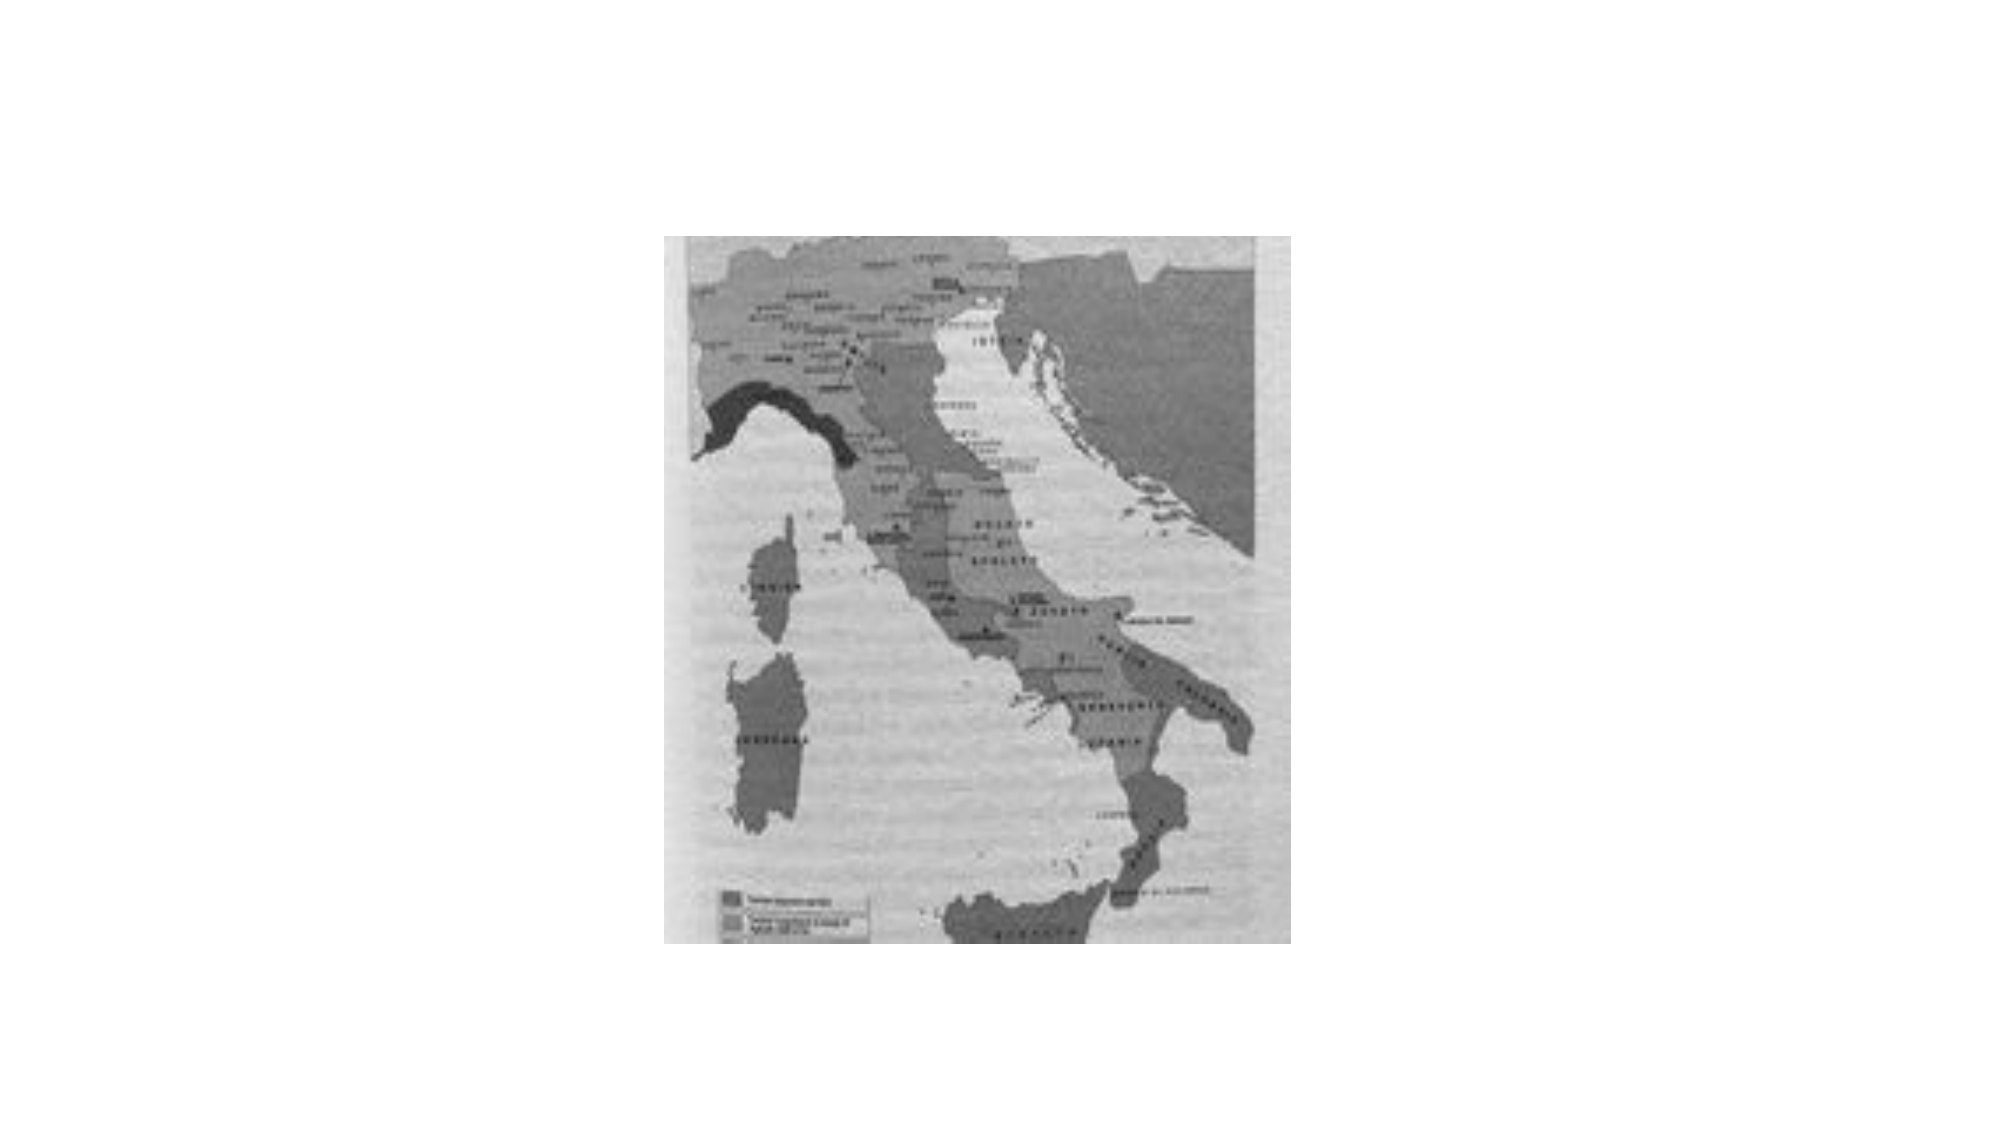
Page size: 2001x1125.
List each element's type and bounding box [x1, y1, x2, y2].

picture [664, 236, 1291, 945]
